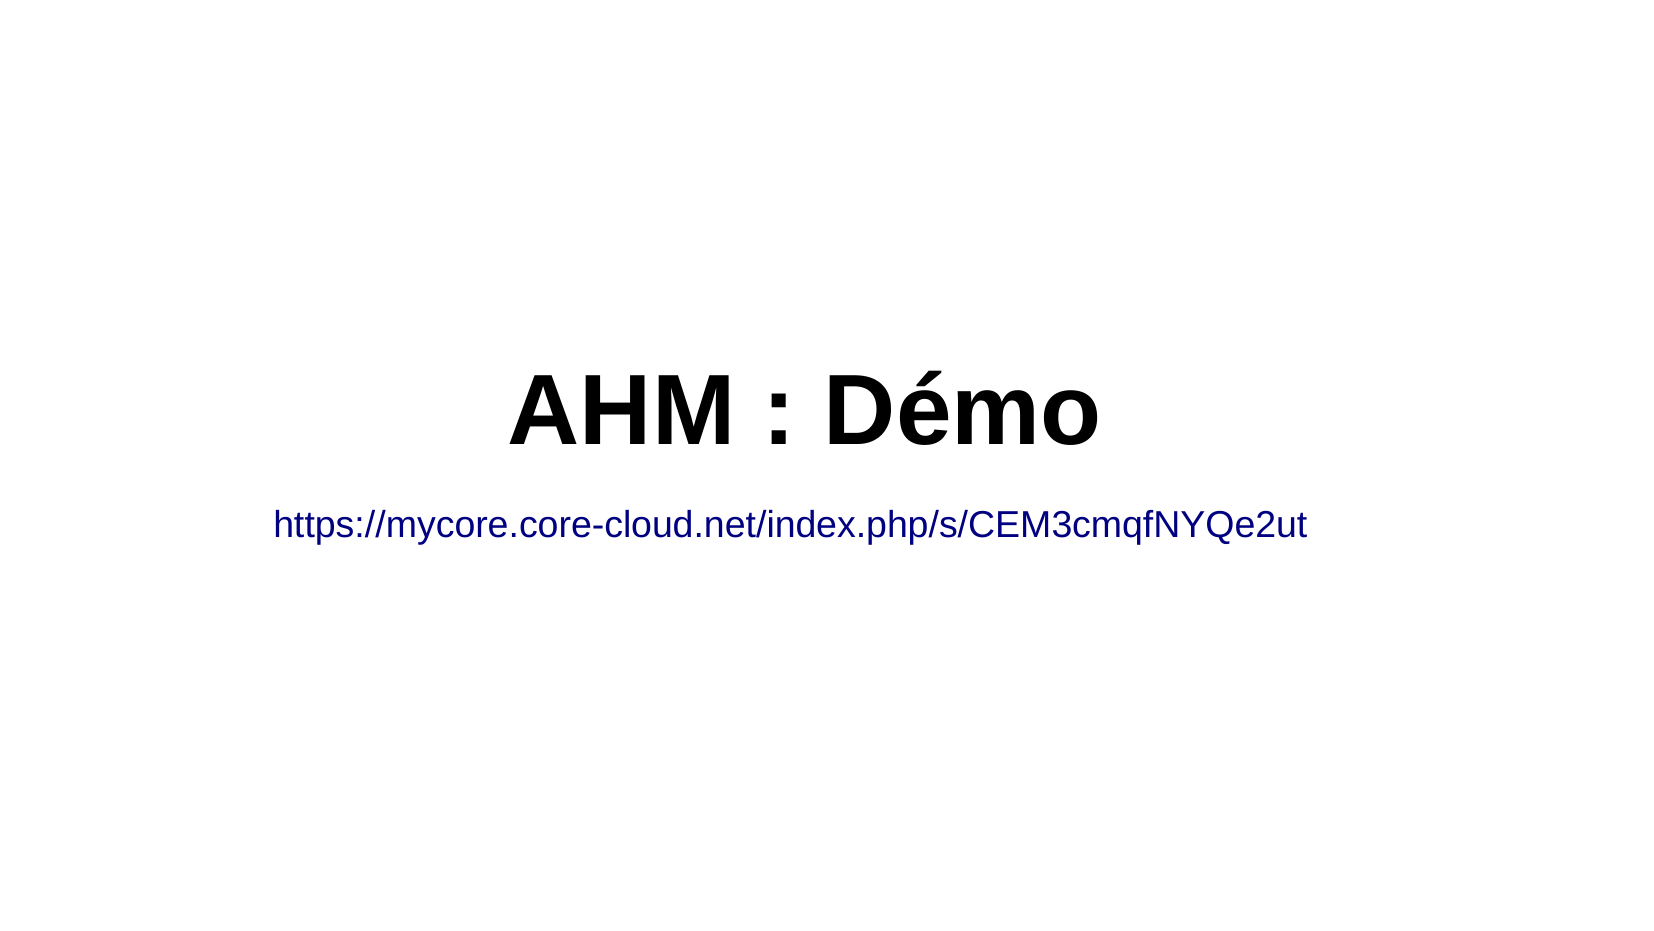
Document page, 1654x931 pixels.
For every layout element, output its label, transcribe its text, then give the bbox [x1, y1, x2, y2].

text_box https://mycore.core-cloud.net/index.php/s/CEM3cmqfNYQe2ut [258, 496, 1323, 595]
subtitle AHM : Démo [23, 354, 1642, 532]
